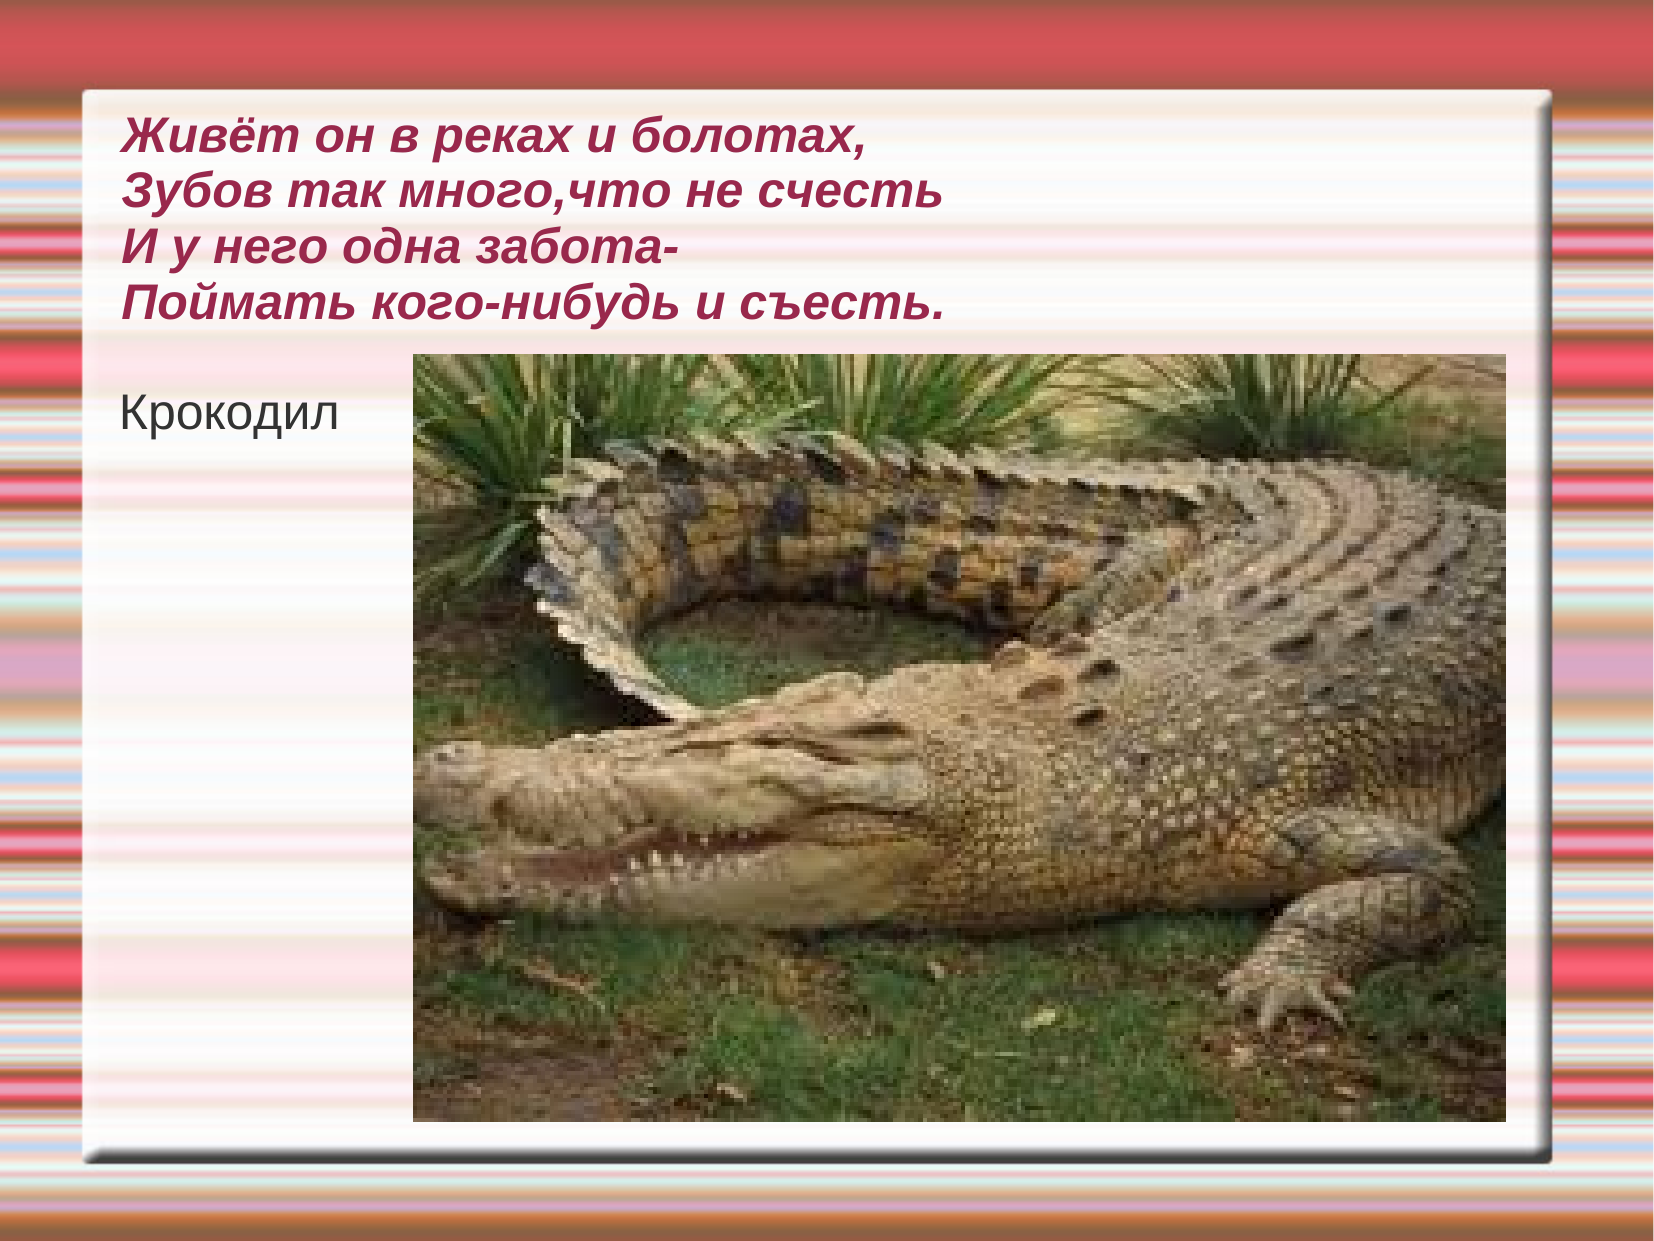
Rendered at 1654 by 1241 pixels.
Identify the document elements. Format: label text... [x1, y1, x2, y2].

picture [0, 0, 1654, 1241]
title Живёт он в реках и болотах, Зубов так много,что не счесть И у него одна забота- Поймать кого-нибудь и съесть. [121, 104, 1004, 333]
list Крокодил [36, 383, 384, 502]
